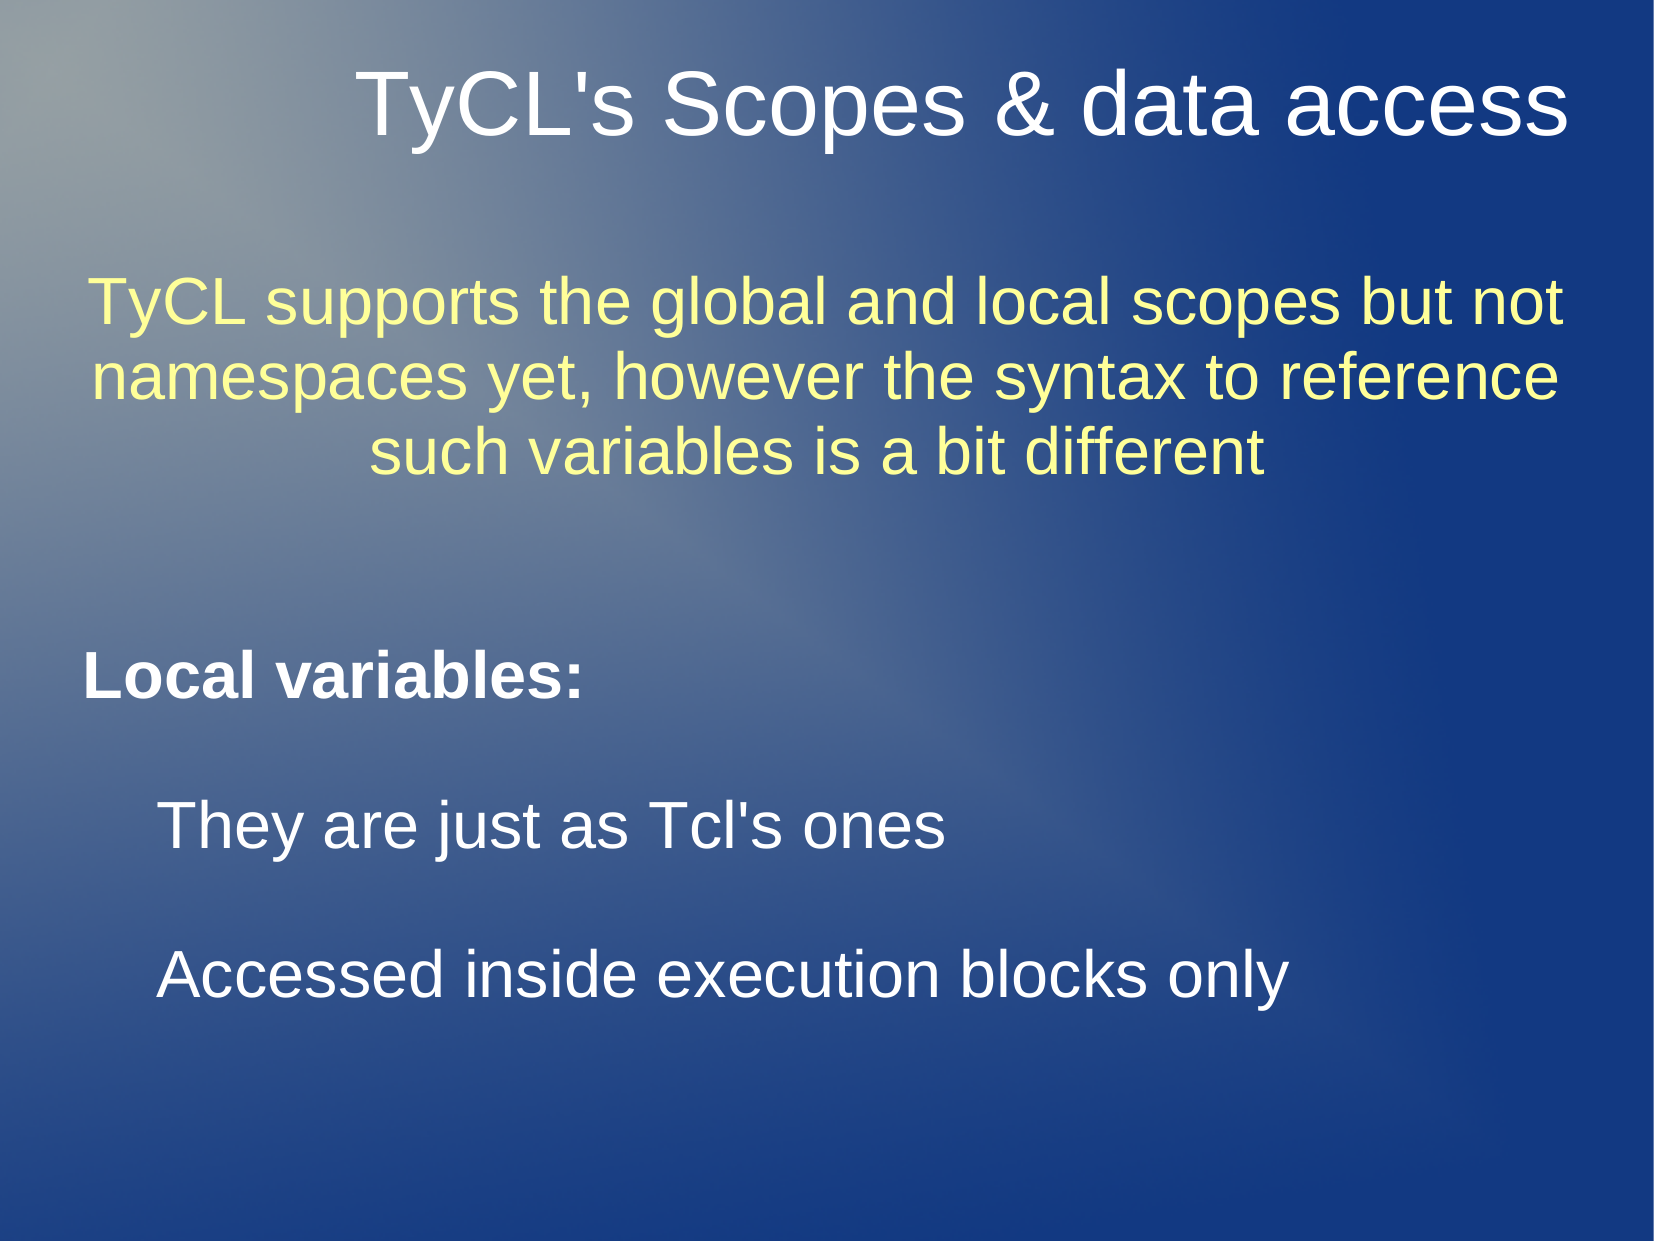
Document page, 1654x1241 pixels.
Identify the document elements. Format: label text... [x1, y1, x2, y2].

picture [0, 0, 1654, 1241]
subtitle TyCL supports the global and local scopes but not namespaces yet, however the syntax to reference such variables is a bit different Local variables: They are just as Tcl's ones Accessed inside execution blocks only [82, 202, 1571, 1197]
title TyCL's Scopes & data access [82, 52, 1571, 155]
